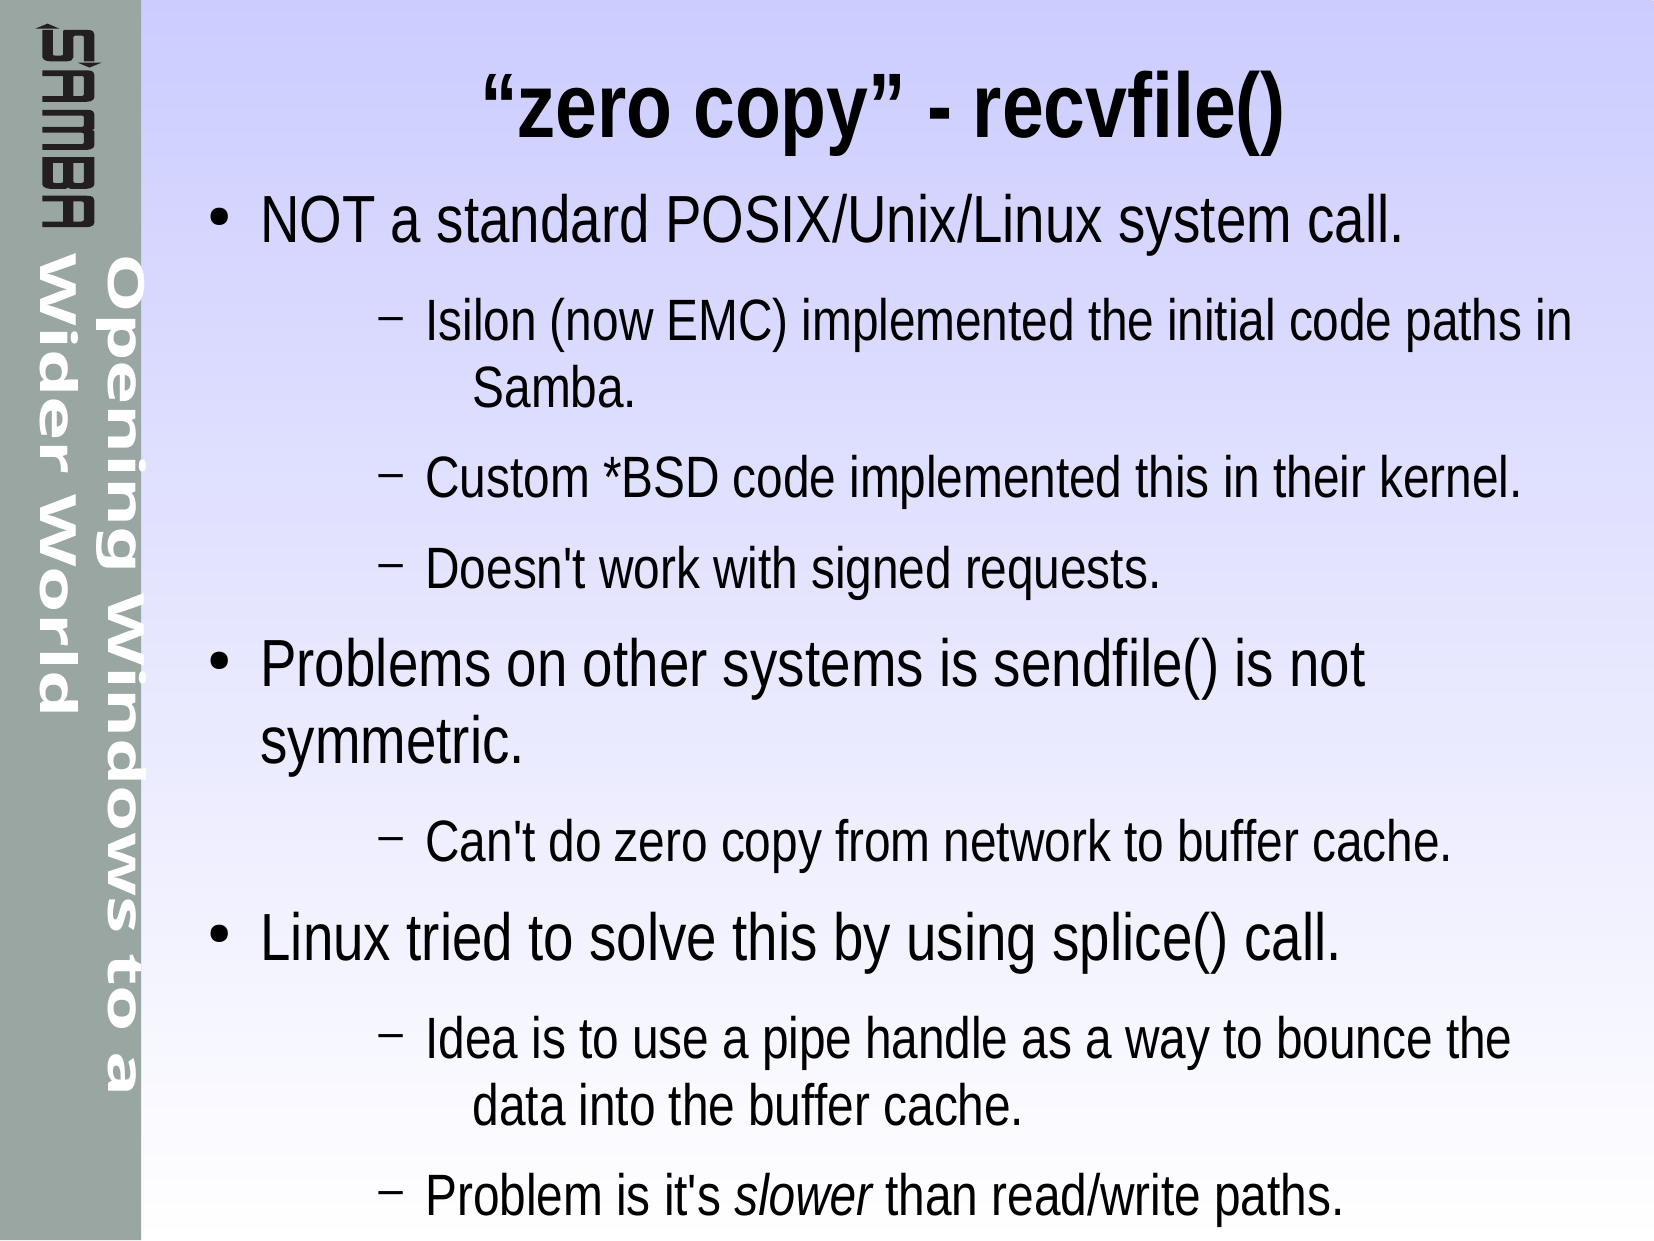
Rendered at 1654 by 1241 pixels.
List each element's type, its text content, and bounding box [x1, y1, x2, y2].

list NOT a standard POSIX/Unix/Linux system call. Isilon (now EMC) implemented the initial code paths in Samba. Custom *BSD code implemented this in their kernel. Doesn't work with signed requests. Problems on other systems is sendfile() is not symmetric. Can't do zero copy from network to buffer cache. Linux tried to solve this by using splice() call. Idea is to use a pipe handle as a way to bounce the data into the buffer cache. Problem is it's slower than read/write paths. [189, 180, 1602, 1217]
title “zero copy” - recvfile() [177, 1, 1590, 209]
